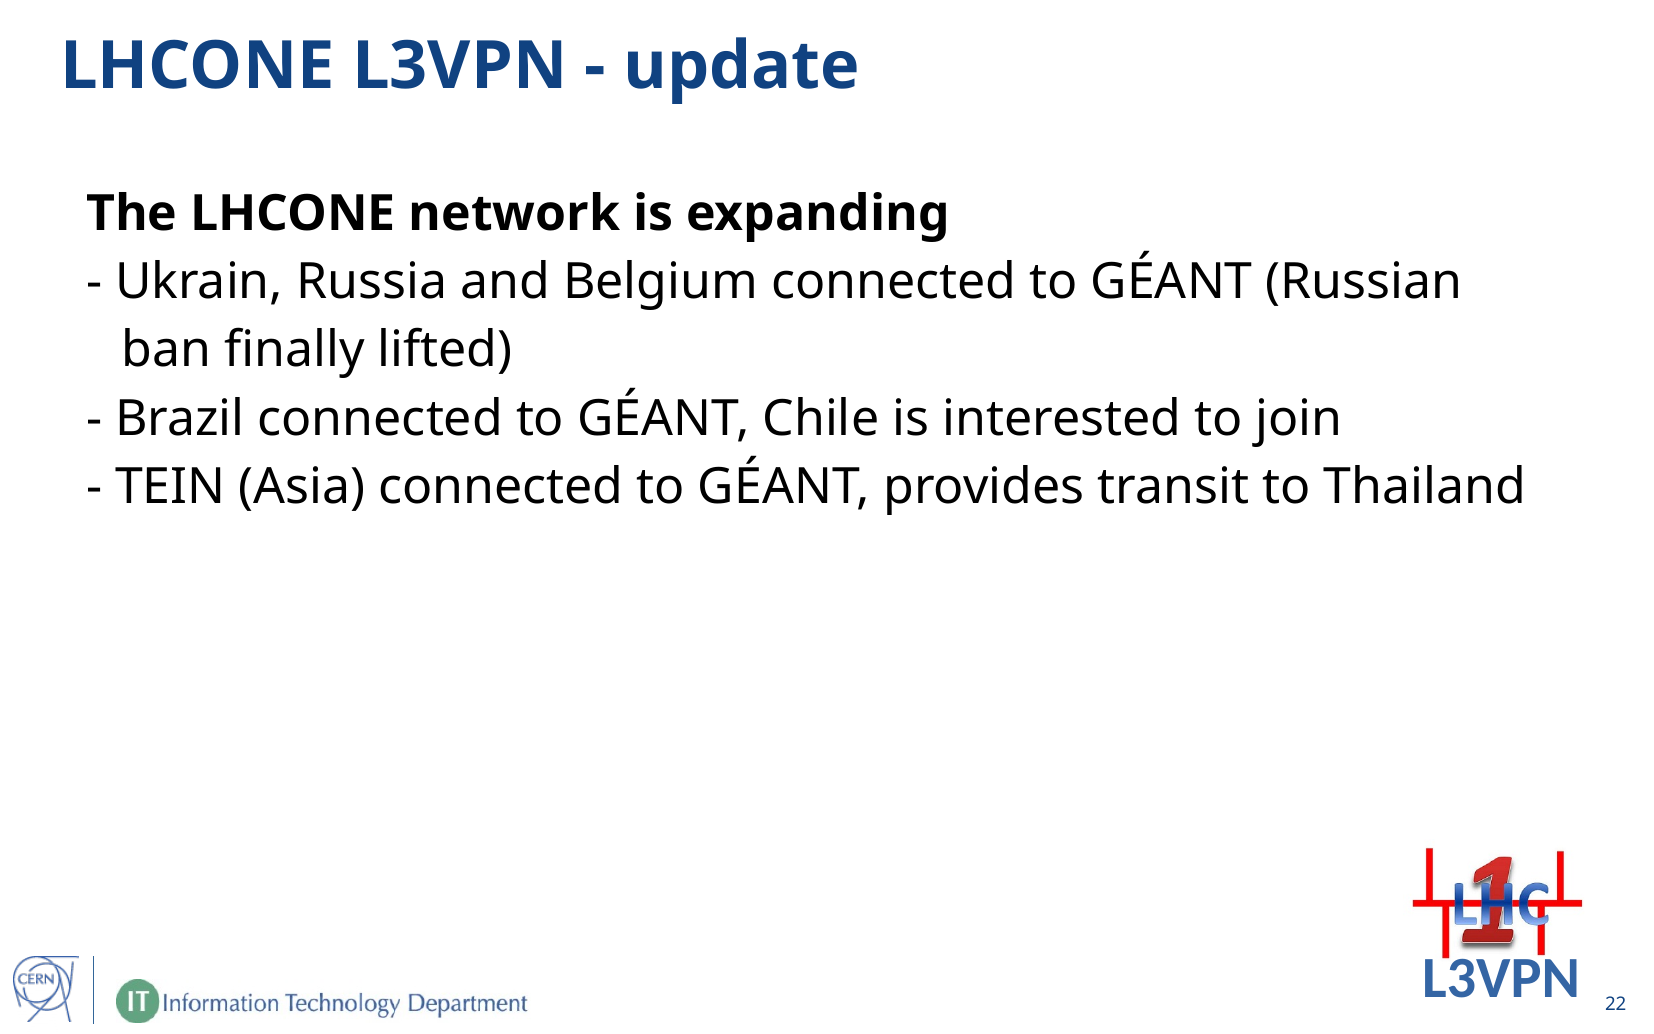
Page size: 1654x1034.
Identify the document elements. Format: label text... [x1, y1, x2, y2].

text_box The LHCONE network is expanding - Ukrain, Russia and Belgium connected to GÉANT (Russian ban finally lifted) - Brazil connected to GÉANT, Chile is interested to join - TEIN (Asia) connected to GÉANT, provides transit to Thailand [71, 169, 1594, 1034]
picture [13, 956, 71, 1032]
title LHCONE L3VPN - update [60, 0, 1528, 138]
picture [1403, 839, 1589, 946]
text_box L3VPN [1398, 946, 1604, 1023]
